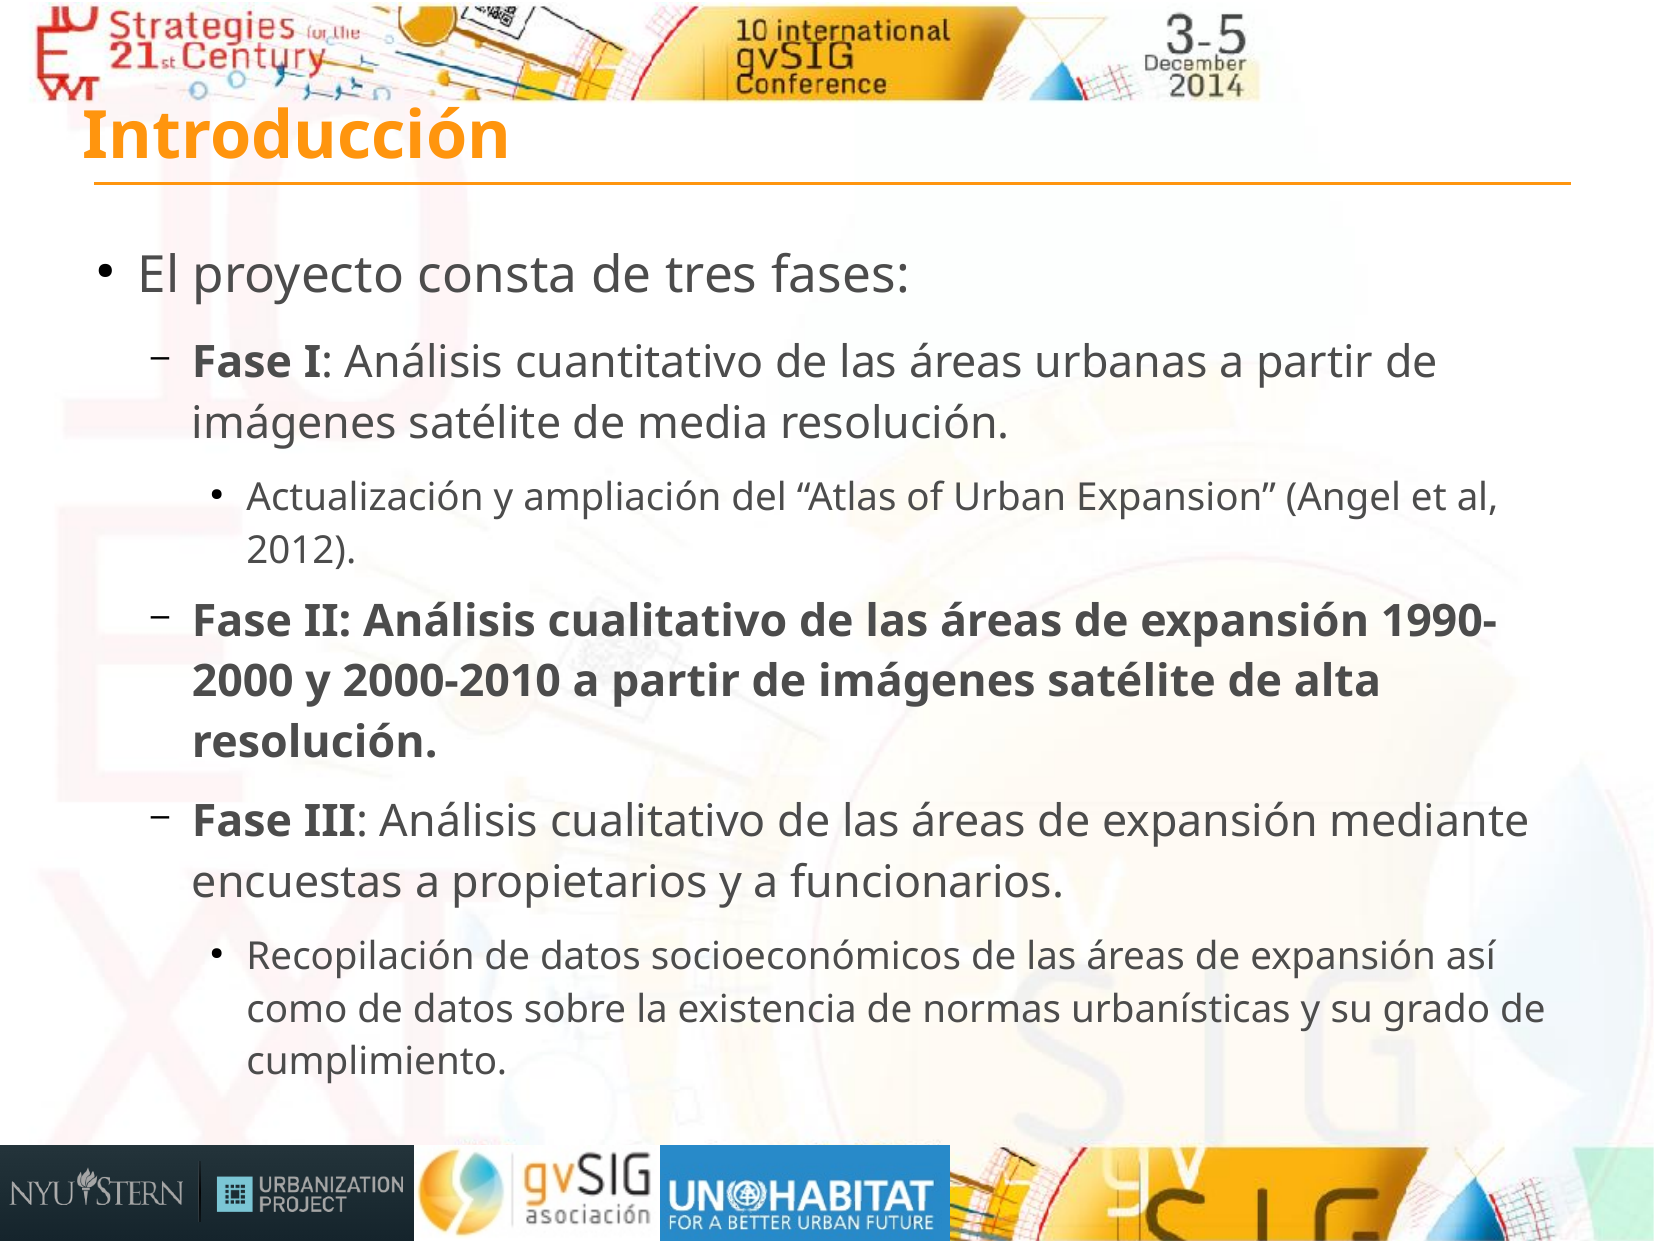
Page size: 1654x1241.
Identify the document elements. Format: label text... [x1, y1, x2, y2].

list El proyecto consta de tres fases: Fase I: Análisis cuantitativo de las áreas urbanas a partir de imágenes satélite de media resolución. Actualización y ampliación del “Atlas of Urban Expansion” (Angel et al, 2012). Fase II: Análisis cualitativo de las áreas de expansión 1990-2000 y 2000-2010 a partir de imágenes satélite de alta resolución. Fase III: Análisis cualitativo de las áreas de expansión mediante encuestas a propietarios y a funcionarios. Recopilación de datos socioeconómicos de las áreas de expansión así como de datos sobre la existencia de normas urbanísticas y su grado de cumplimiento. [82, 237, 1565, 1093]
title Introducción [82, 88, 1571, 178]
picture [0, 2, 1654, 1241]
